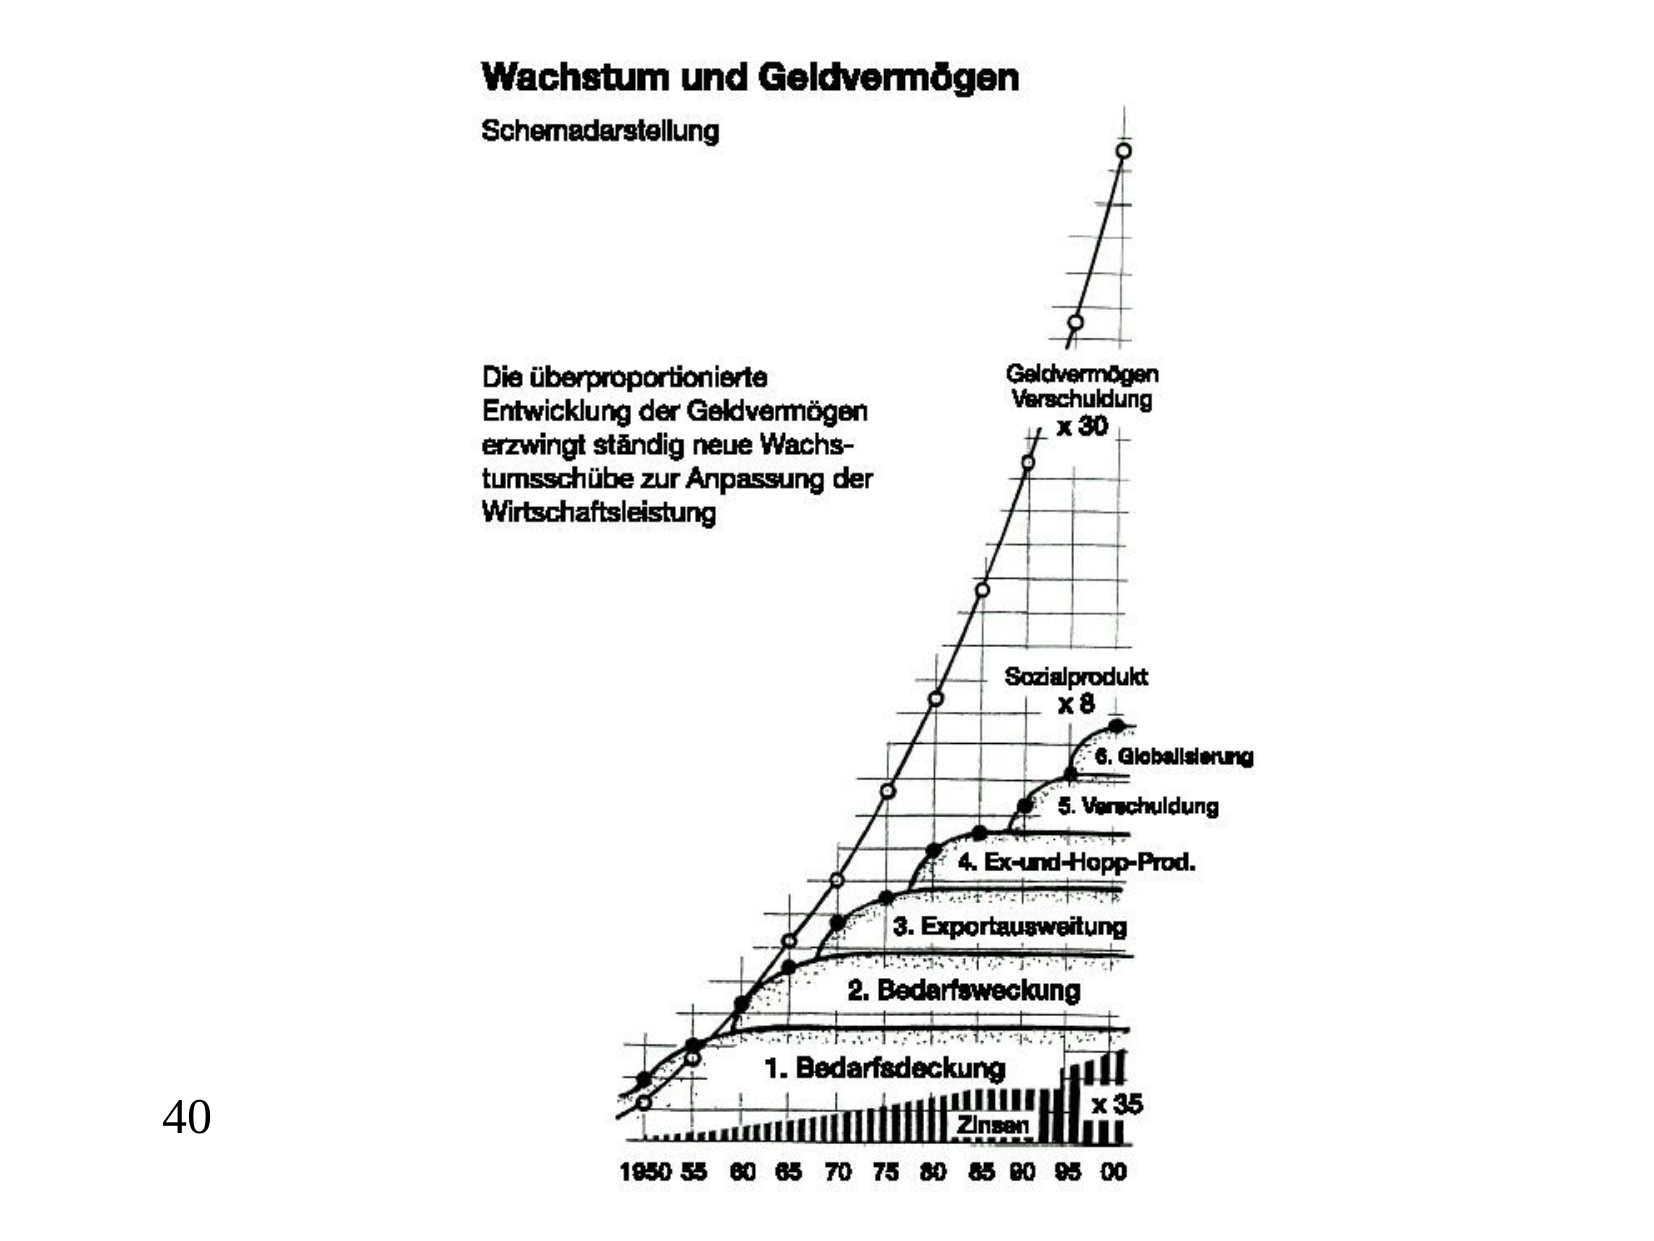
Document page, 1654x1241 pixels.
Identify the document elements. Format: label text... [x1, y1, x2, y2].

picture [471, 47, 1272, 1203]
text_box <Foliennummer> [162, 1089, 515, 1151]
